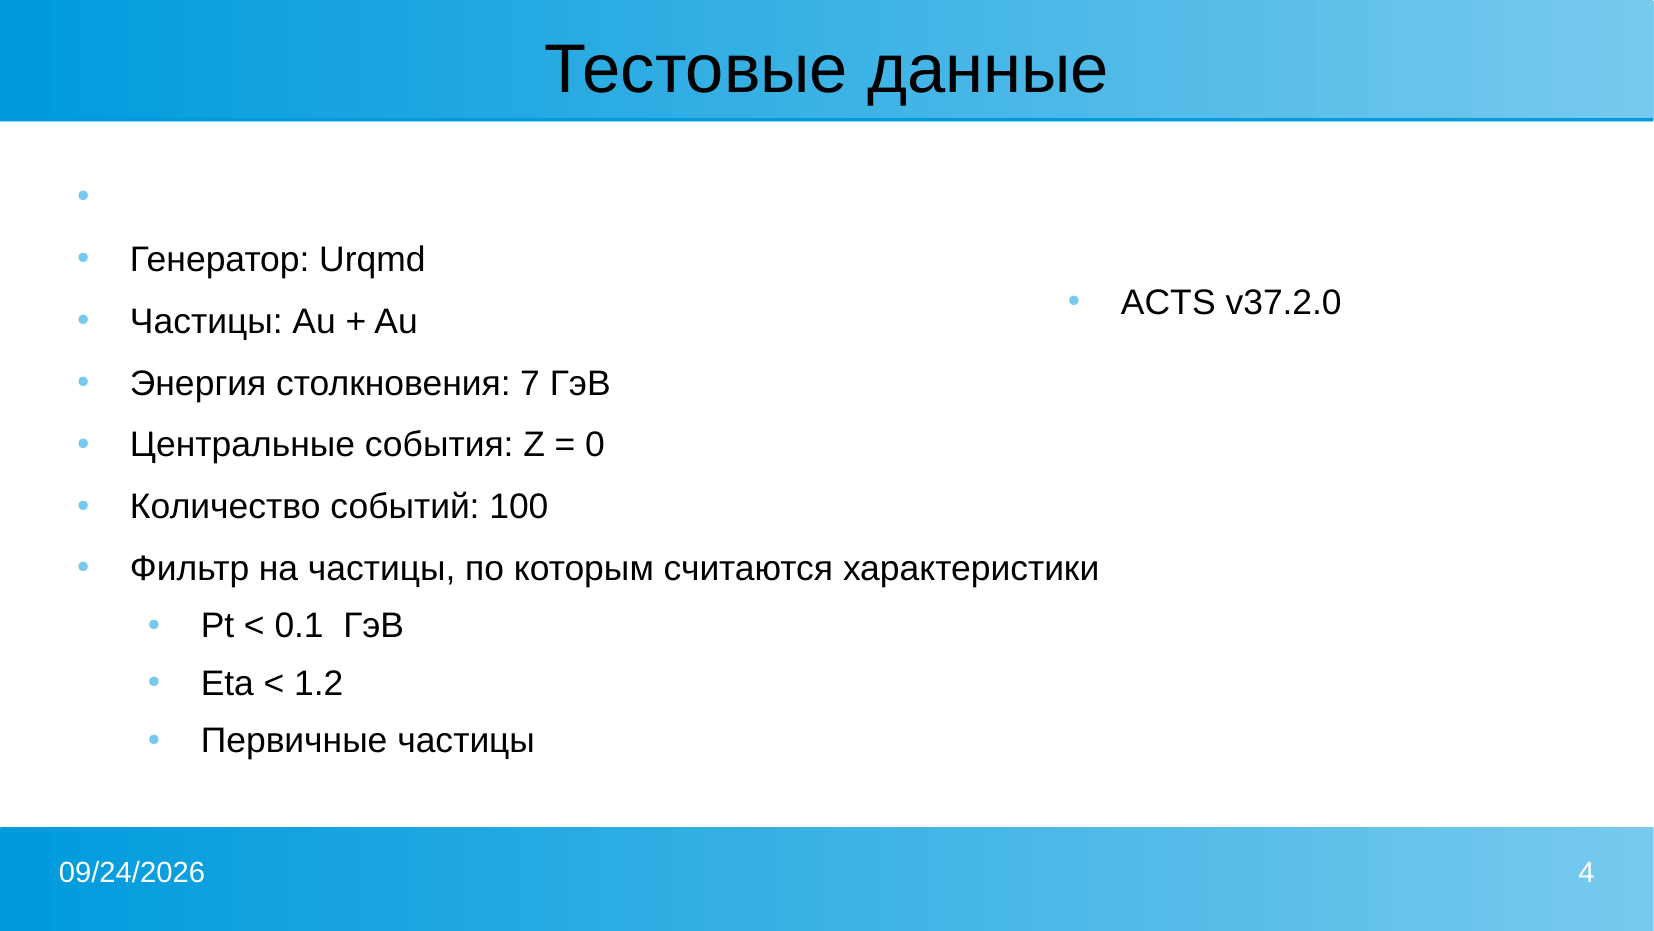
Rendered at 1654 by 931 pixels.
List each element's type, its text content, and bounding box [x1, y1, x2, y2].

list ACTS v37.2.0 [1050, 282, 1426, 376]
title Тестовые данные [59, 29, 1595, 108]
list Генератор: Urqmd Частицы: Au + Au Энергия столкновения: 7 ГэВ Центральные события: Z = 0 Количество событий: 100 Фильтр на частицы, по которым считаются характеристики Pt < 0.1 ГэВ Eta < 1.2 Первичные частицы [59, 177, 1595, 768]
